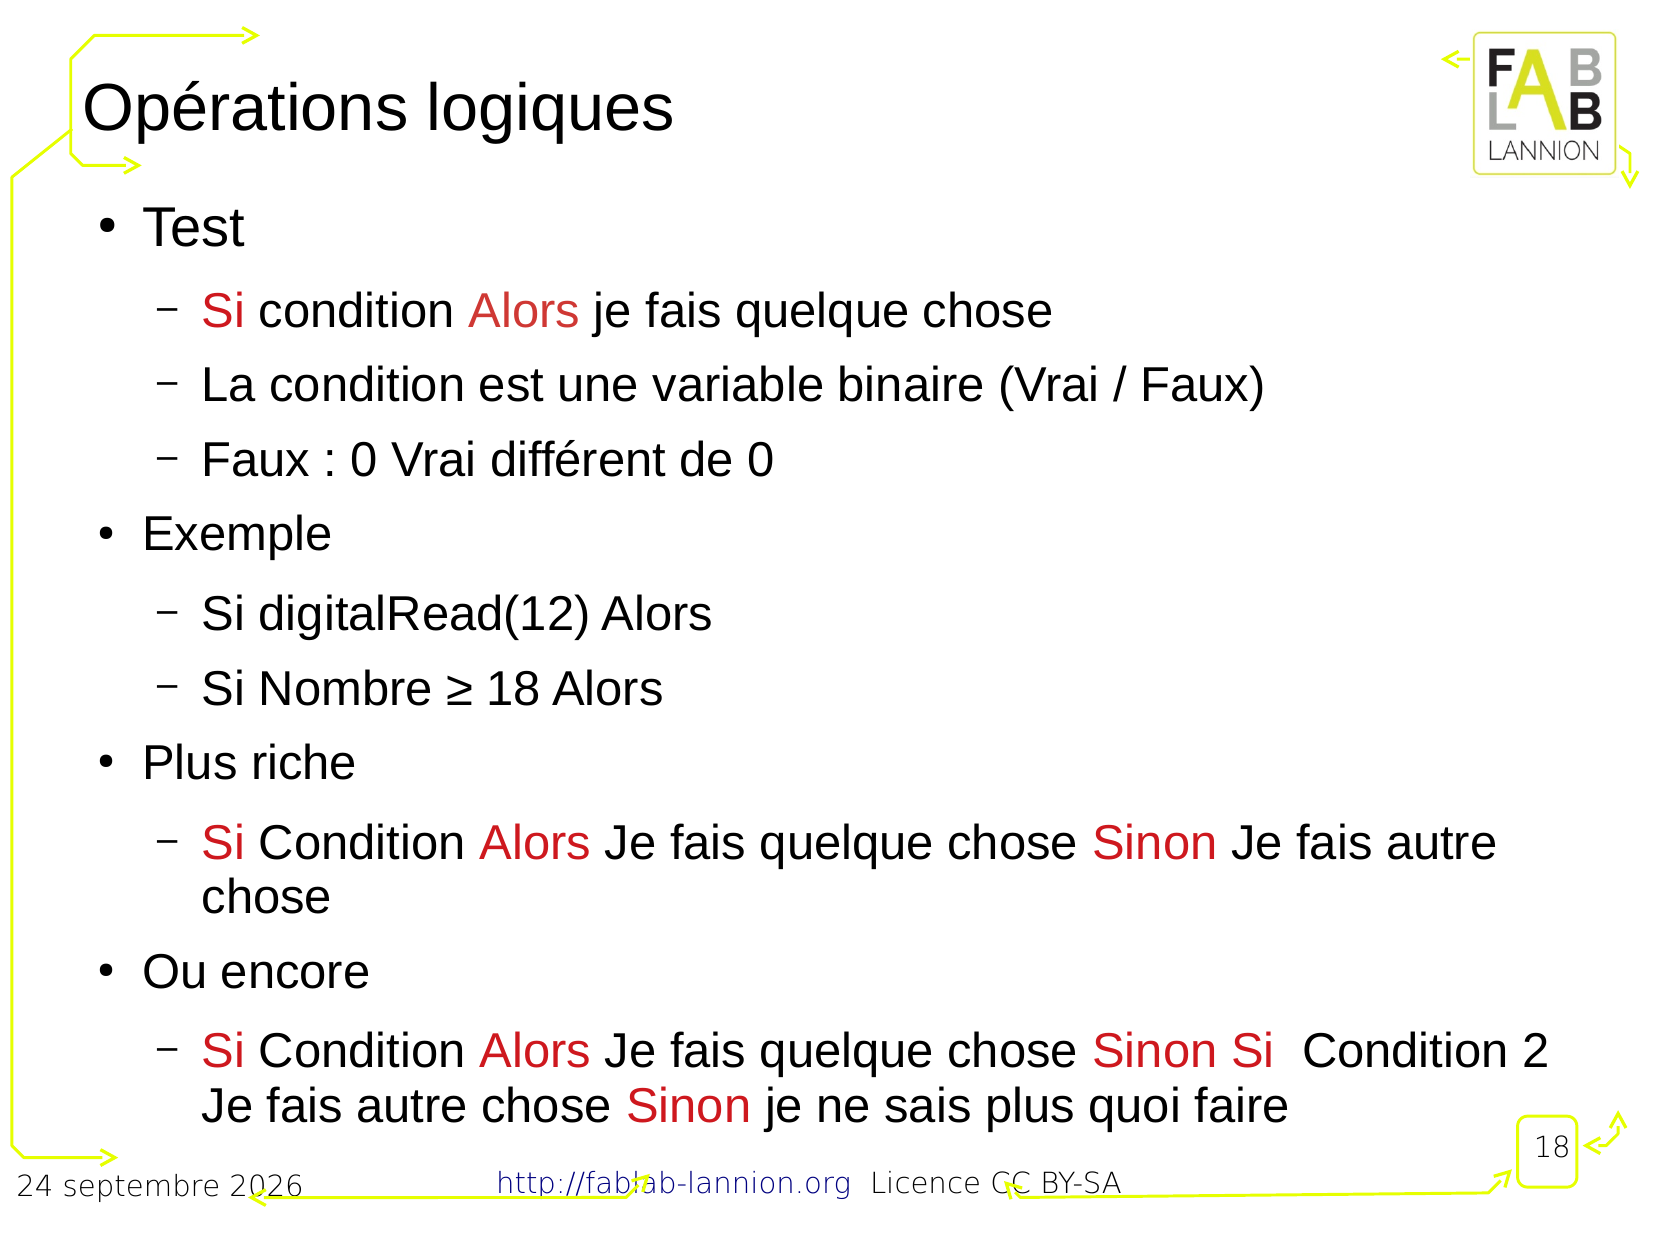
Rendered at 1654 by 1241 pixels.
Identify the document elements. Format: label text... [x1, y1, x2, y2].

title Opérations logiques [82, 49, 1441, 166]
picture [1470, 29, 1619, 178]
list Test Si condition Alors je fais quelque chose La condition est une variable binaire (Vrai / Faux) Faux : 0 Vrai différent de 0 Exemple Si digitalRead(12) Alors Si Nombre ≥ 18 Alors Plus riche Si Condition Alors Je fais quelque chose Sinon Je fais autre chose Ou encore Si Condition Alors Je fais quelque chose Sinon Si Condition 2 Je fais autre chose Sinon je ne sais plus quoi faire [82, 195, 1571, 1134]
